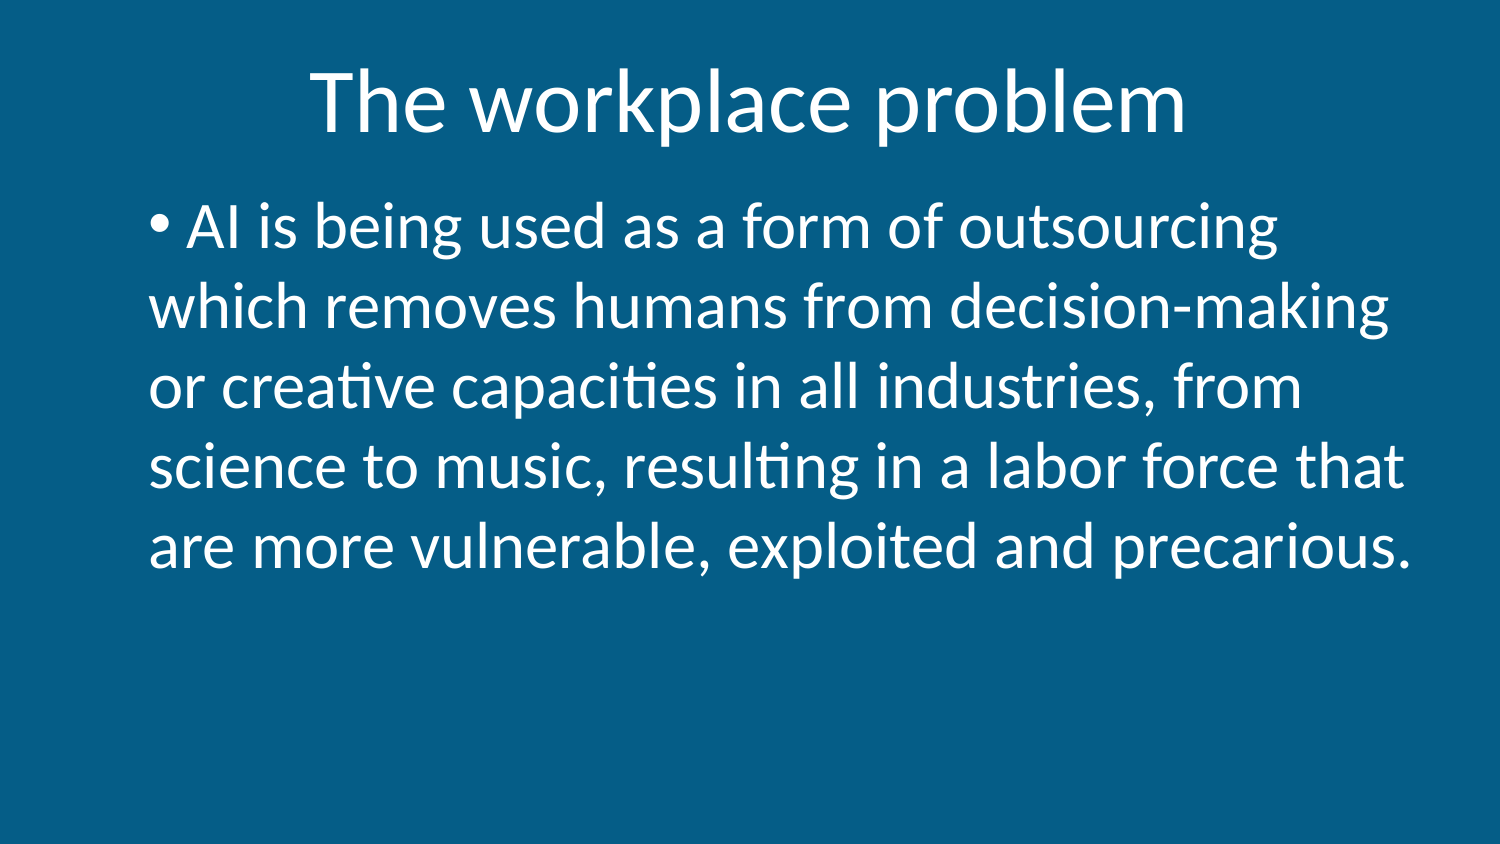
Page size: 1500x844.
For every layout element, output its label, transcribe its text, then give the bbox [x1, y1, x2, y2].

list AI is being used as a form of outsourcing which removes humans from decision-making or creative capacities in all industries, from science to music, resulting in a labor force that are more vulnerable, exploited and precarious. [75, 174, 1465, 816]
title The workplace problem [75, 33, 1425, 174]
